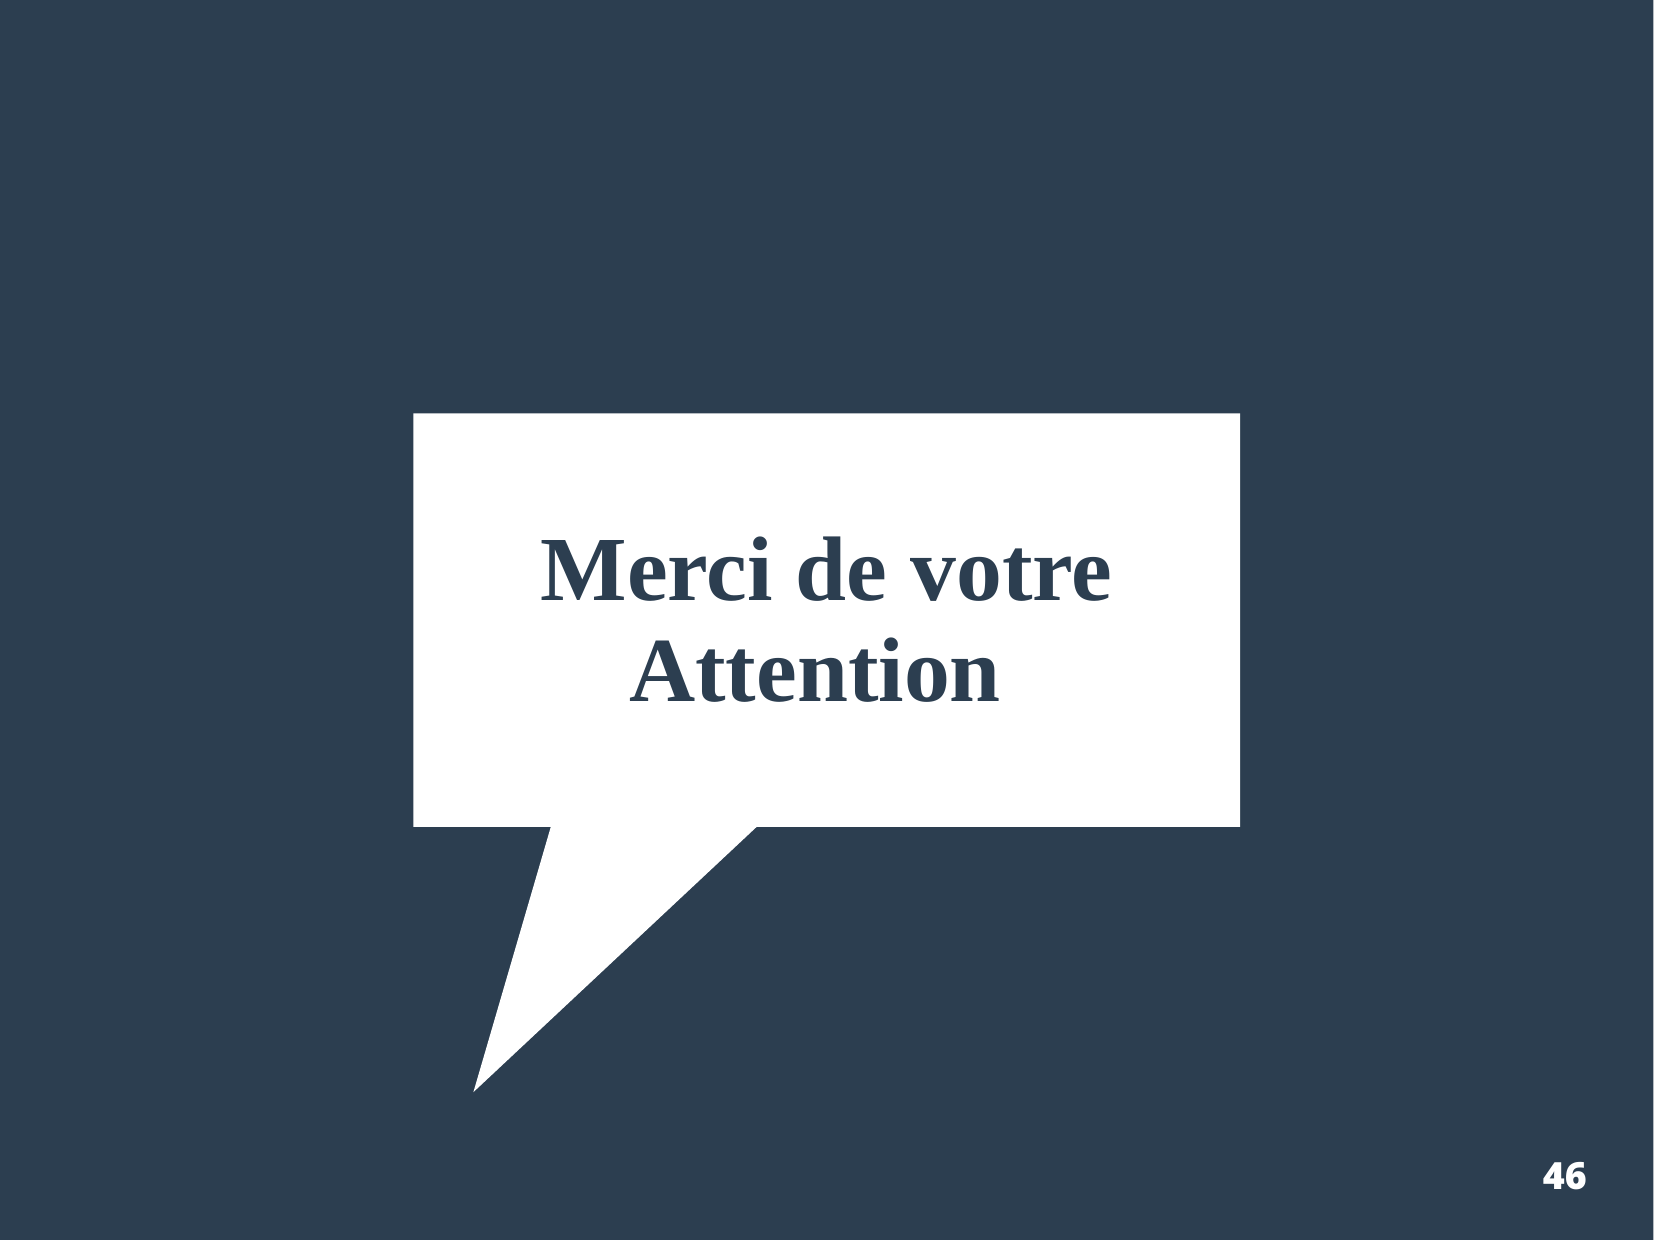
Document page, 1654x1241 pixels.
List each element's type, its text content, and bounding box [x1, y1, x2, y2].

title Merci de votre Attention [442, 442, 1211, 798]
